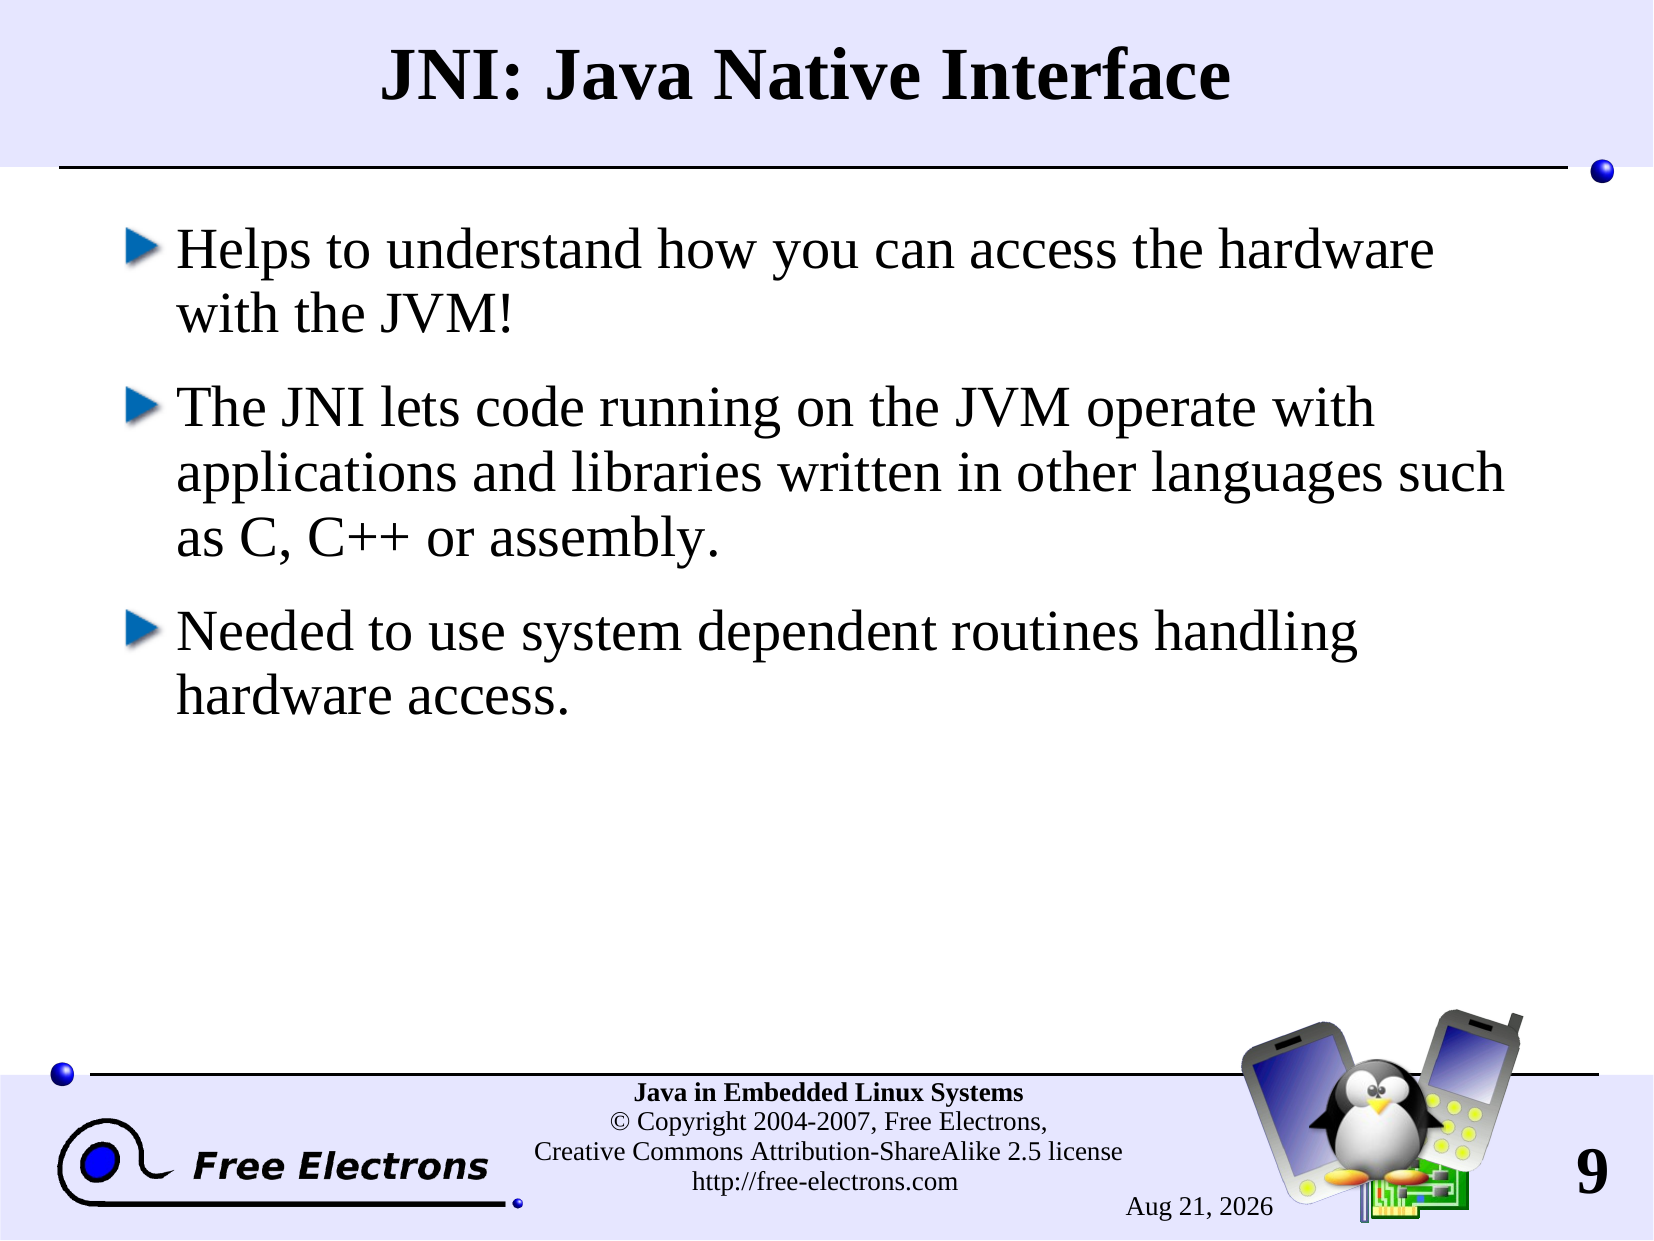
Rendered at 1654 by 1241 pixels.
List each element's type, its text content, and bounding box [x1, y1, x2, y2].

title JNI: Java Native Interface [60, 25, 1551, 124]
list Helps to understand how you can access the hardware with the JVM! The JNI lets code running on the JVM operate with applications and libraries written in other languages such as C, C++ or assembly. Needed to use system dependent routines handling hardware access. [105, 216, 1518, 1066]
picture [1231, 1007, 1538, 1241]
picture [50, 1107, 527, 1216]
